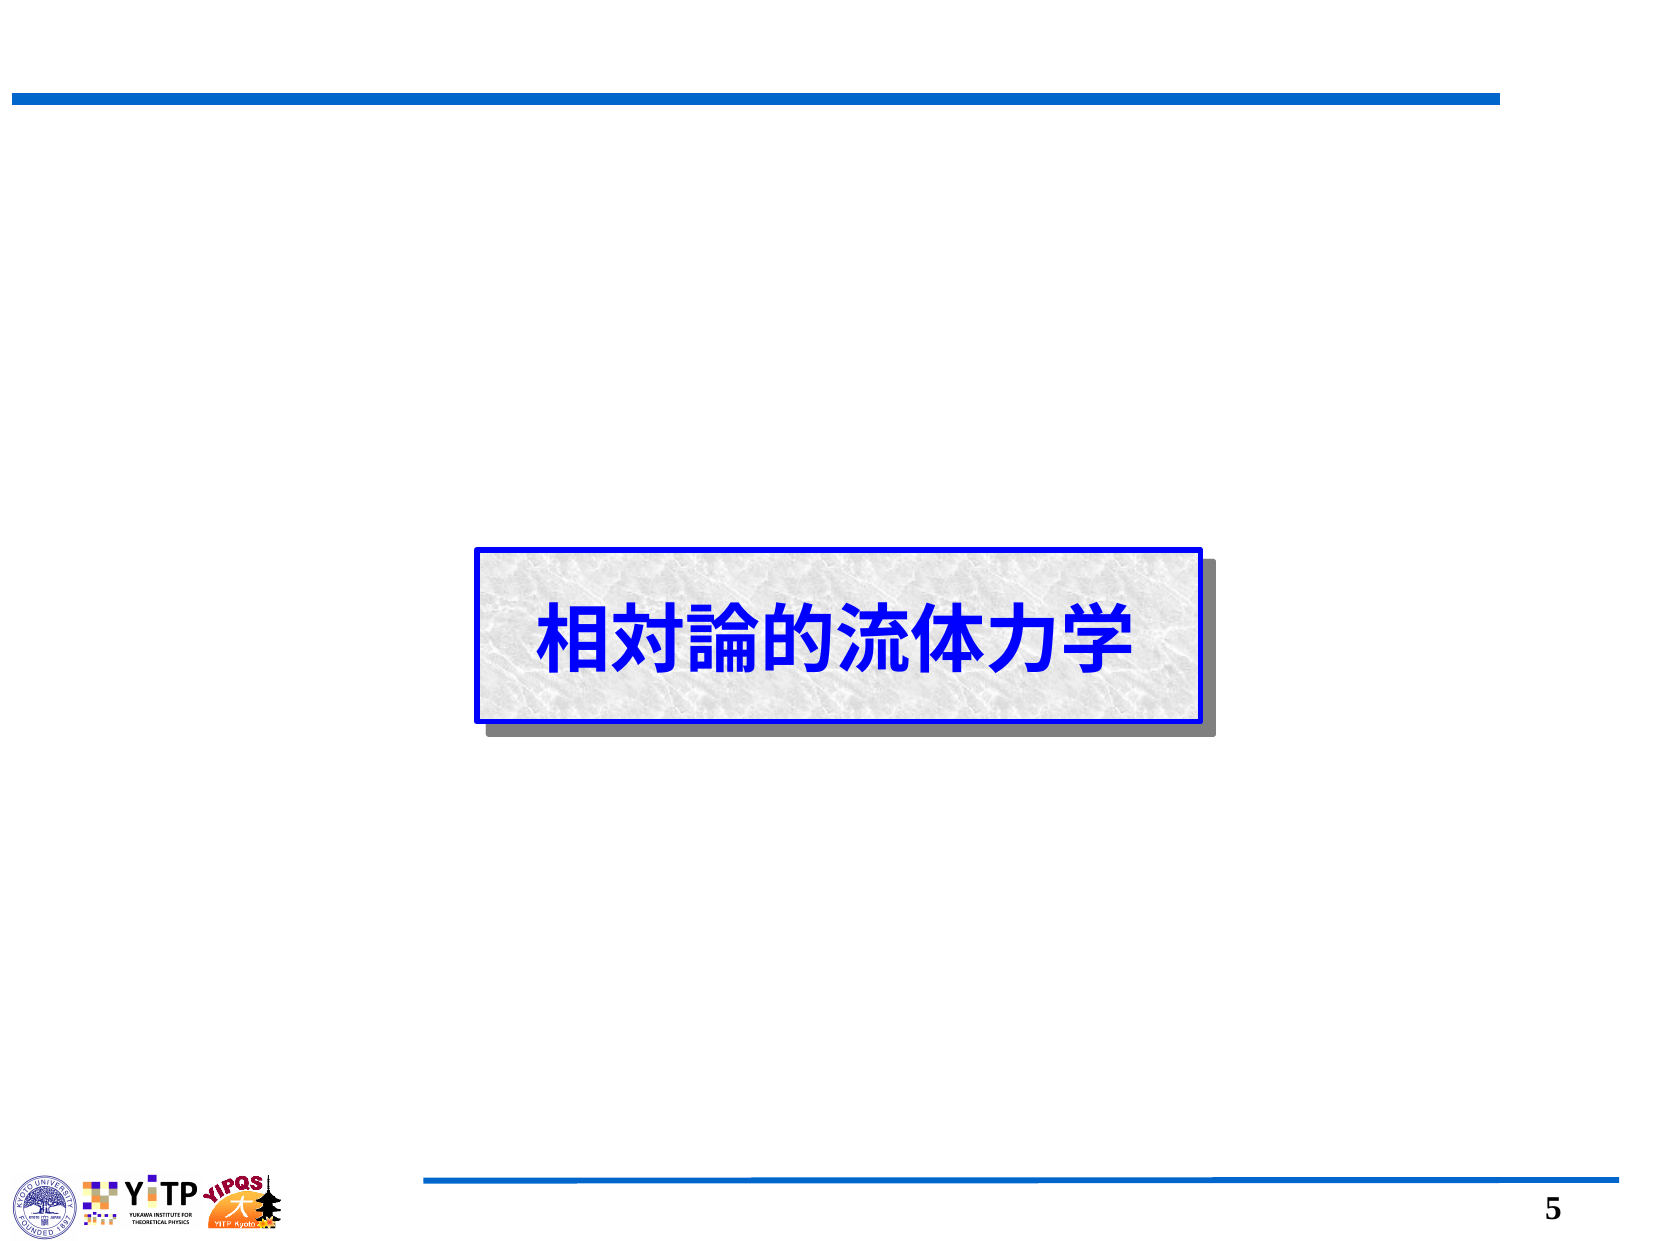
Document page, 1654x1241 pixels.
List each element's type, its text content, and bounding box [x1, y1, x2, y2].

text_box 相対論的流体力学 [476, 549, 1201, 722]
picture [11, 1170, 281, 1241]
